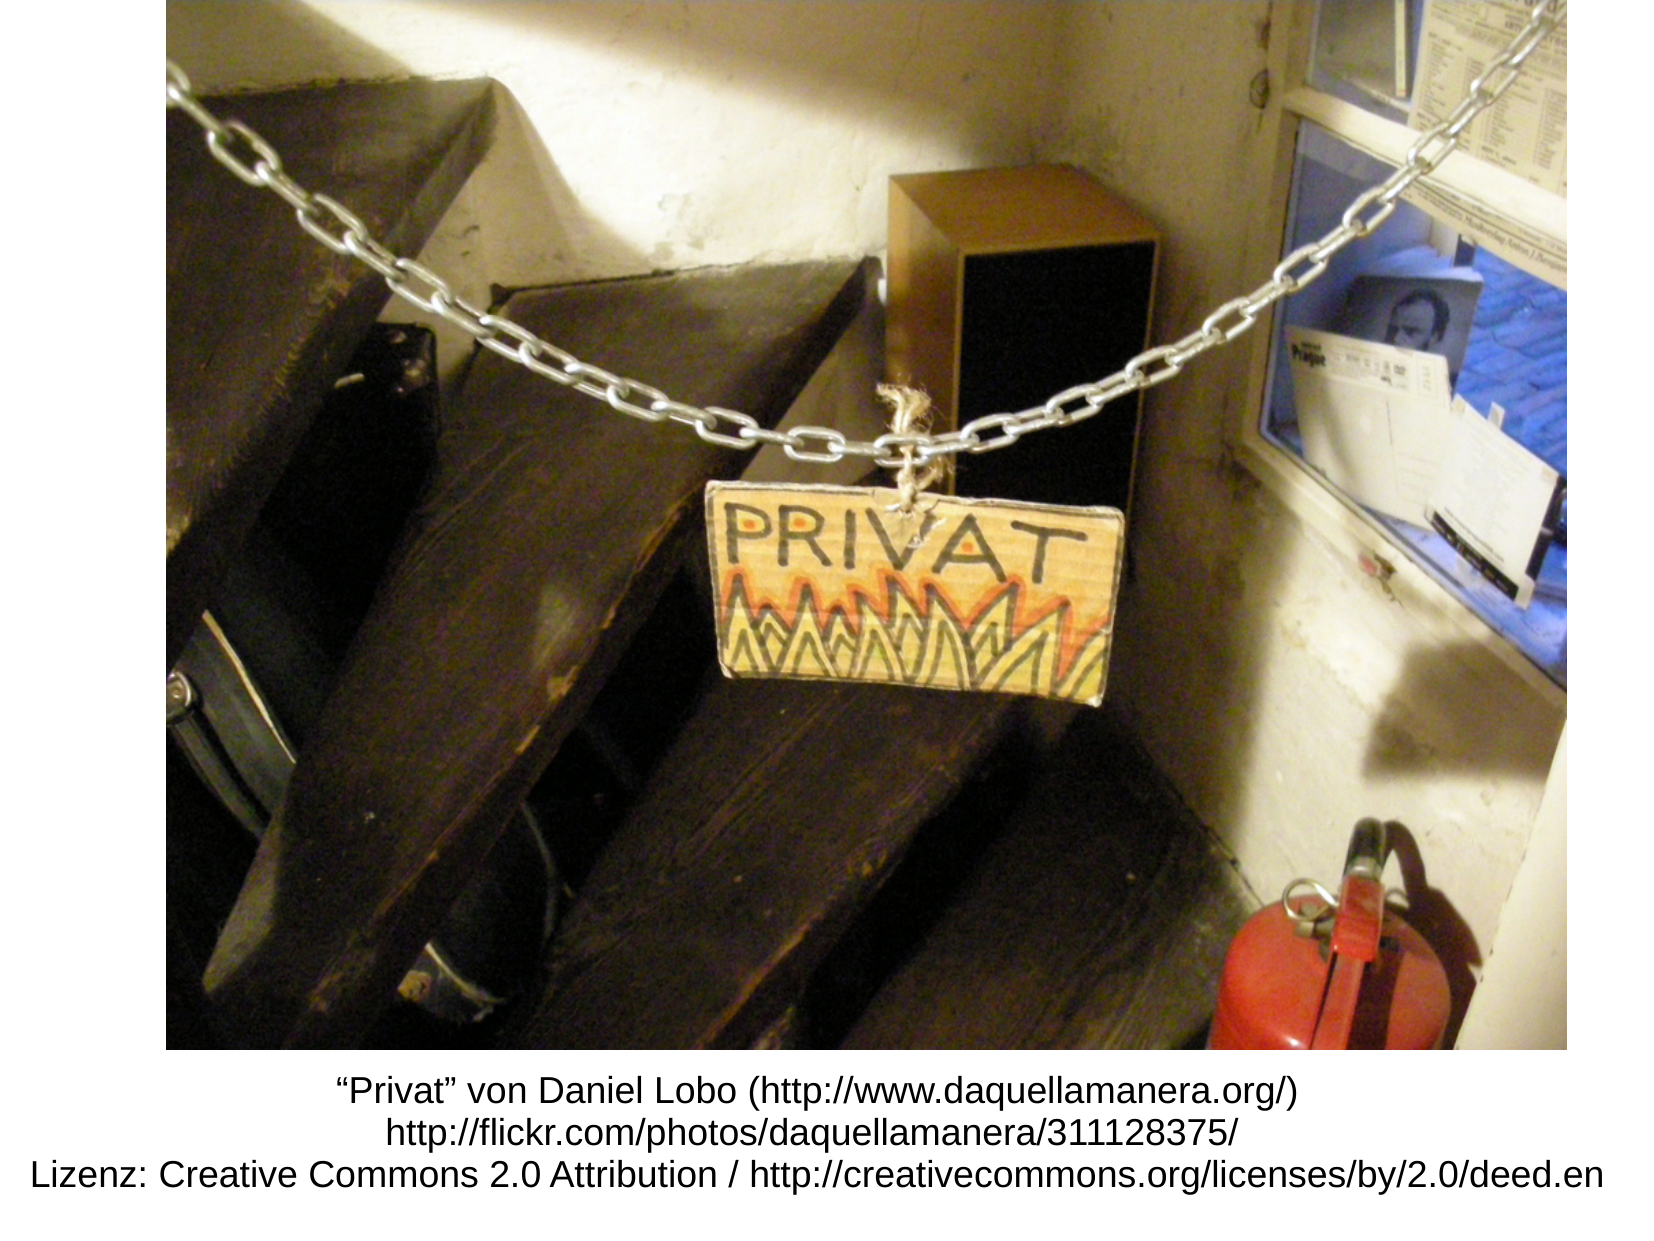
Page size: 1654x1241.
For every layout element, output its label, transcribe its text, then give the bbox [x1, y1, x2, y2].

picture [166, 0, 1567, 1051]
text_box “Privat” von Daniel Lobo (http://www.daquellamanera.org/) http://flickr.com/photos/daquellamanera/311128375/ Lizenz: Creative Commons 2.0 Attribution / http://creativecommons.org/licenses/by/2.0/deed.en [15, 1061, 1631, 1241]
